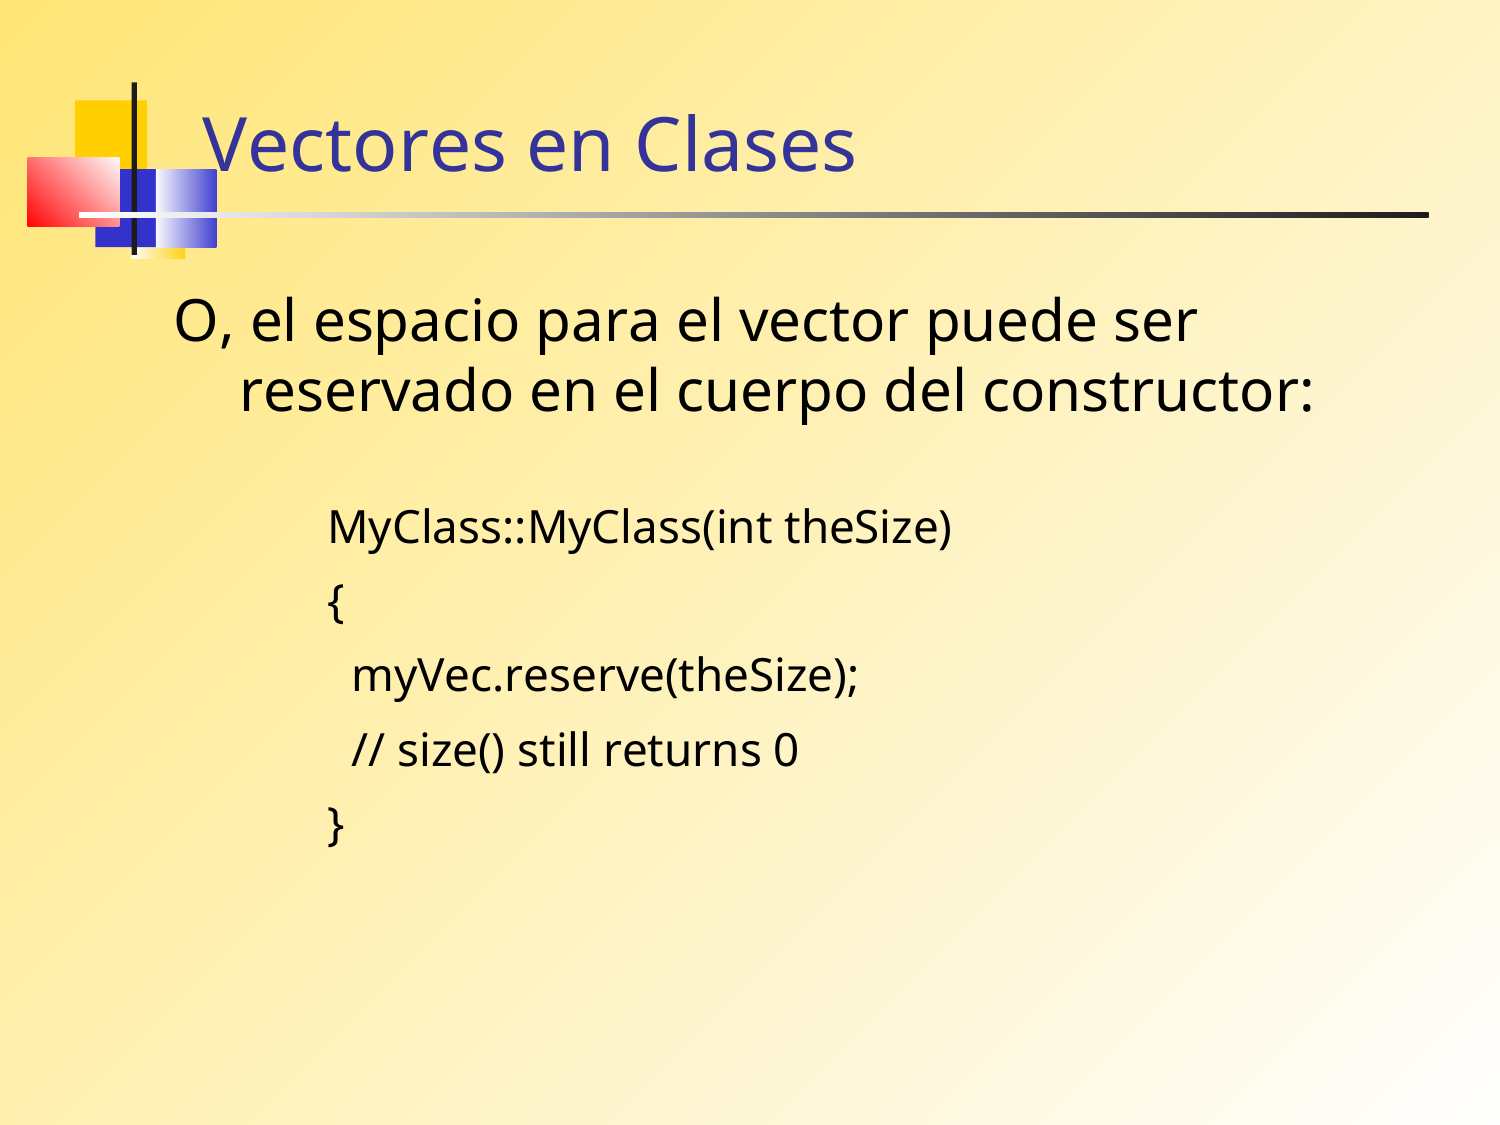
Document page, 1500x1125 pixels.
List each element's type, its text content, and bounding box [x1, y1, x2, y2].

text_box O, el espacio para el vector puede ser reservado en el cuerpo del constructor: [150, 274, 1426, 431]
title Vectores en Clases [187, 37, 1466, 201]
list MyClass::MyClass(int theSize)‏ { myVec.reserve(theSize); // size() still returns 0 } [312, 487, 1426, 1051]
